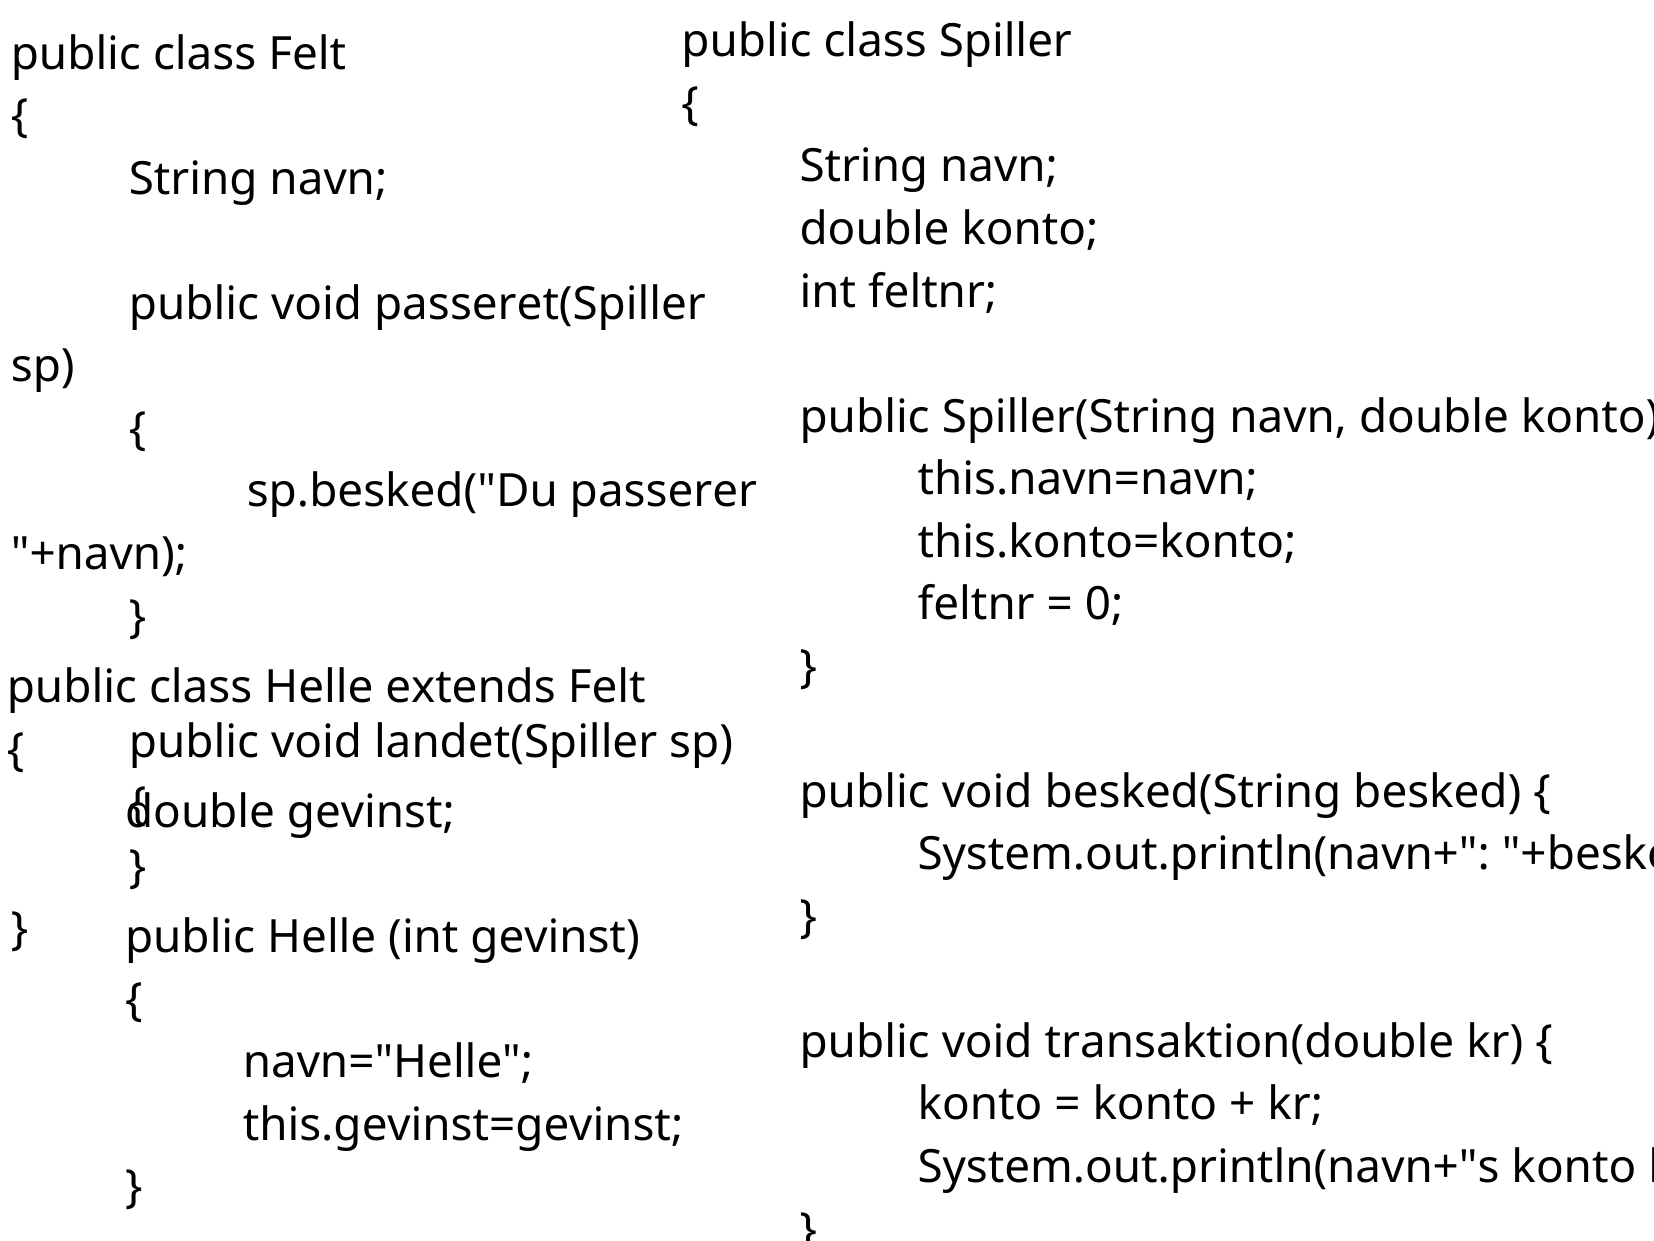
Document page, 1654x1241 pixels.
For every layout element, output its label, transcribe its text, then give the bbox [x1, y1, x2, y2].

text_box public class Helle extends Felt { double gevinst; public Helle (int gevinst) { navn="Helle"; this.gevinst=gevinst; } public void landet(Spiller sp) { sp.besked("Du lander på helle " +"og får overført "+gevinst); sp.transaktion(gevinst); } } [6, 653, 681, 1241]
text_box public class Spiller { String navn; double konto; int feltnr; public Spiller(String navn, double konto) { this.navn=navn; this.konto=konto; feltnr = 0; } public void besked(String besked) { System.out.println(navn+": "+besked); } public void transaktion(double kr) { konto = konto + kr; System.out.println(navn+"s konto lyder nu på "+konto+" kr."); } public void tur(ArrayList<Felt> felter) { int slag = (int)(Math.random()*6)+1; // et terningkast System.out.println("***** "+navn+" på felt "+feltnr+" slår "+slag+" *****"); for (int i=1; i<=slag; i=i+1) // nu rykkes der { // gå til næste felt: tæl op, hvis vi når over antal felter så tæl fra 0 feltnr = (feltnr + 1) % felter.size(); Felt felt; felt = felter.get(feltnr); if (i<slag) felt.passeret(this); // kald passeret() på felter vi passerer else felt.landet(this); // kald landet() på sidste felt } try { Thread.sleep(3000); } catch (Exception e) {}// tur færdig, vent 3 sek. } } [681, 7, 1654, 1241]
text_box public class Felt { String navn; public void passeret(Spiller sp) { sp.besked("Du passerer "+navn); } public void landet(Spiller sp) { } } [10, 20, 681, 653]
